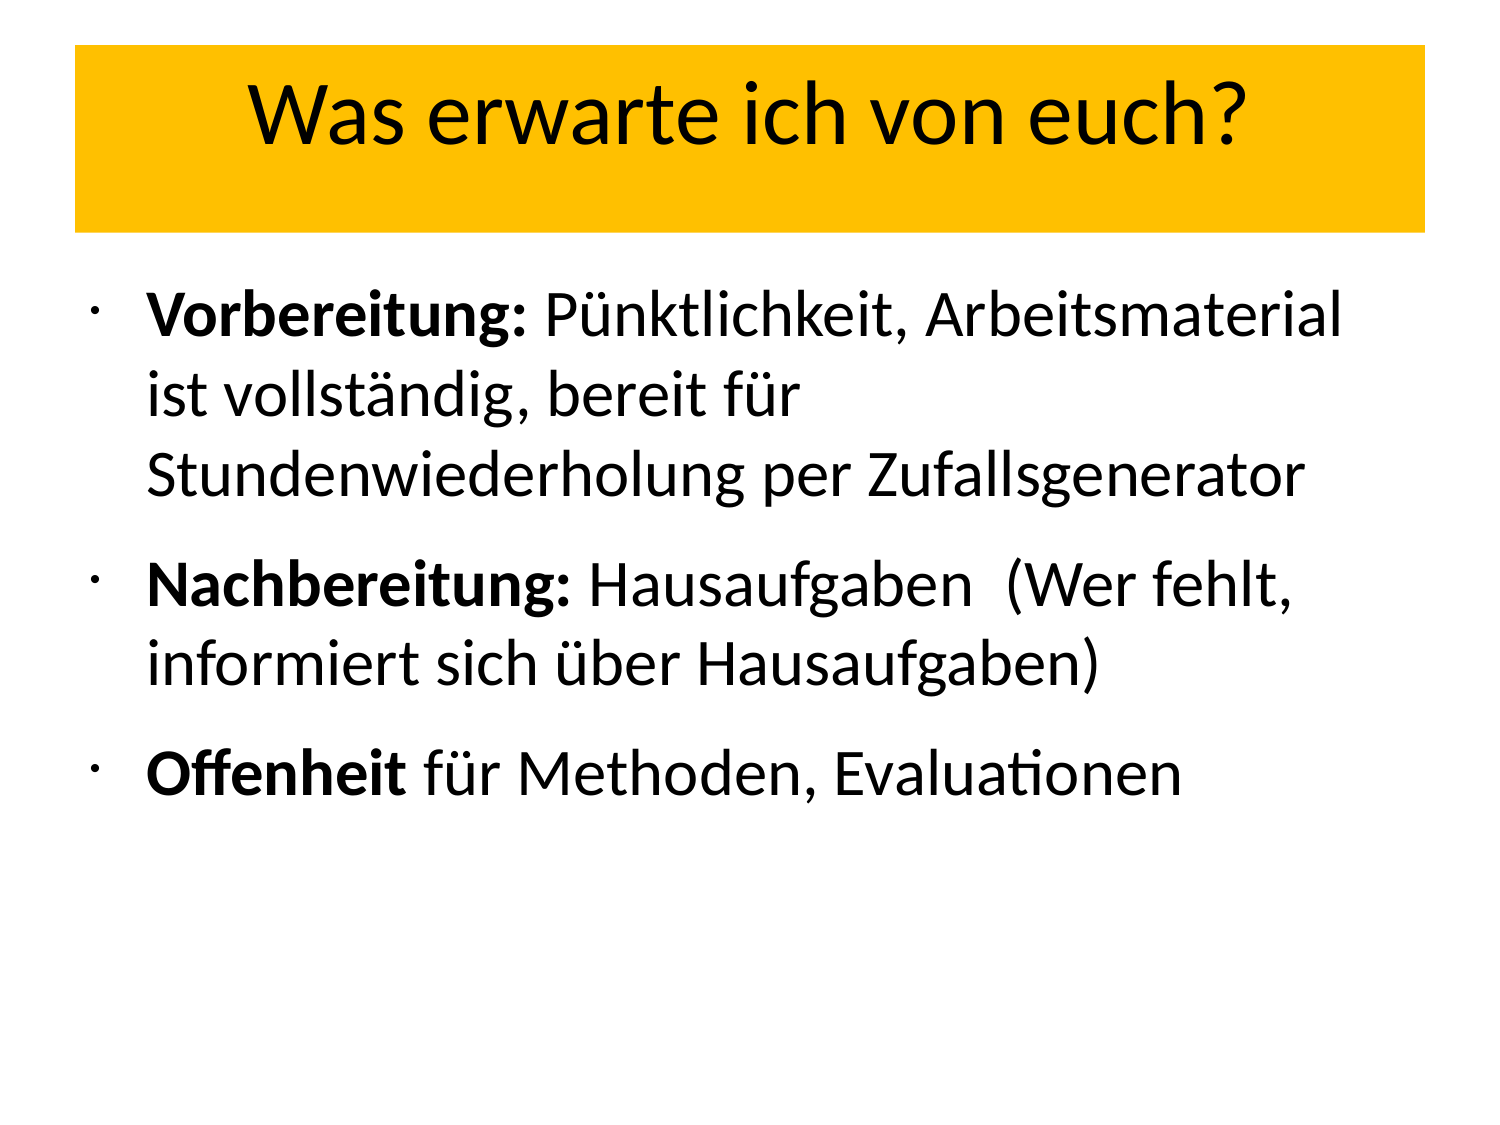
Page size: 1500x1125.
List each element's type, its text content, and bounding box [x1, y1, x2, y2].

list Vorbereitung: Pünktlichkeit, Arbeitsmaterial ist vollständig, bereit für Stundenwiederholung per Zufallsgenerator Nachbereitung: Hausaufgaben (Wer fehlt, informiert sich über Hausaufgaben) Offenheit für Methoden, Evaluationen [75, 262, 1425, 1005]
title Was erwarte ich von euch? [75, 45, 1425, 233]
